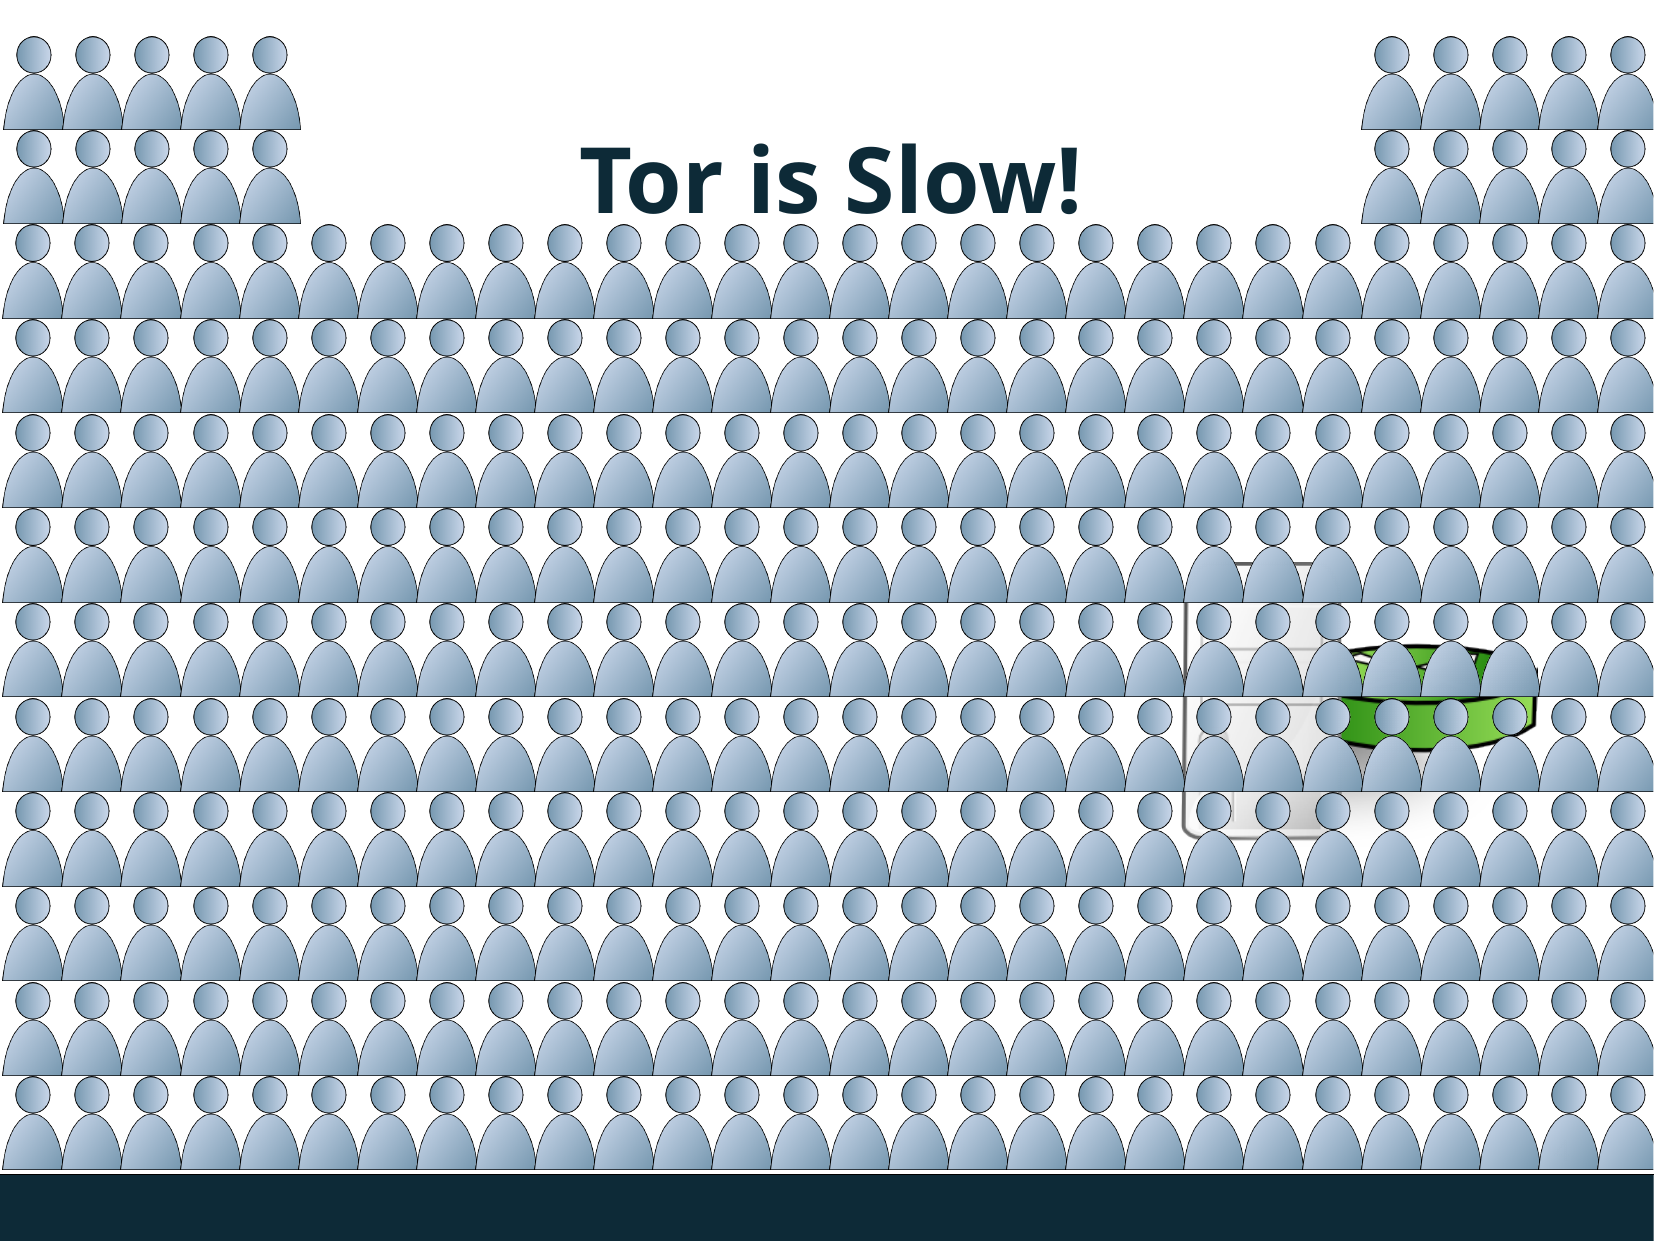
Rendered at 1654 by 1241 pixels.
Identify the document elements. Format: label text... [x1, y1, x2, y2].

title Tor is Slow! [301, 74, 1361, 224]
picture [2, 414, 1654, 981]
picture [2, 36, 1654, 413]
picture [2, 982, 1654, 1171]
